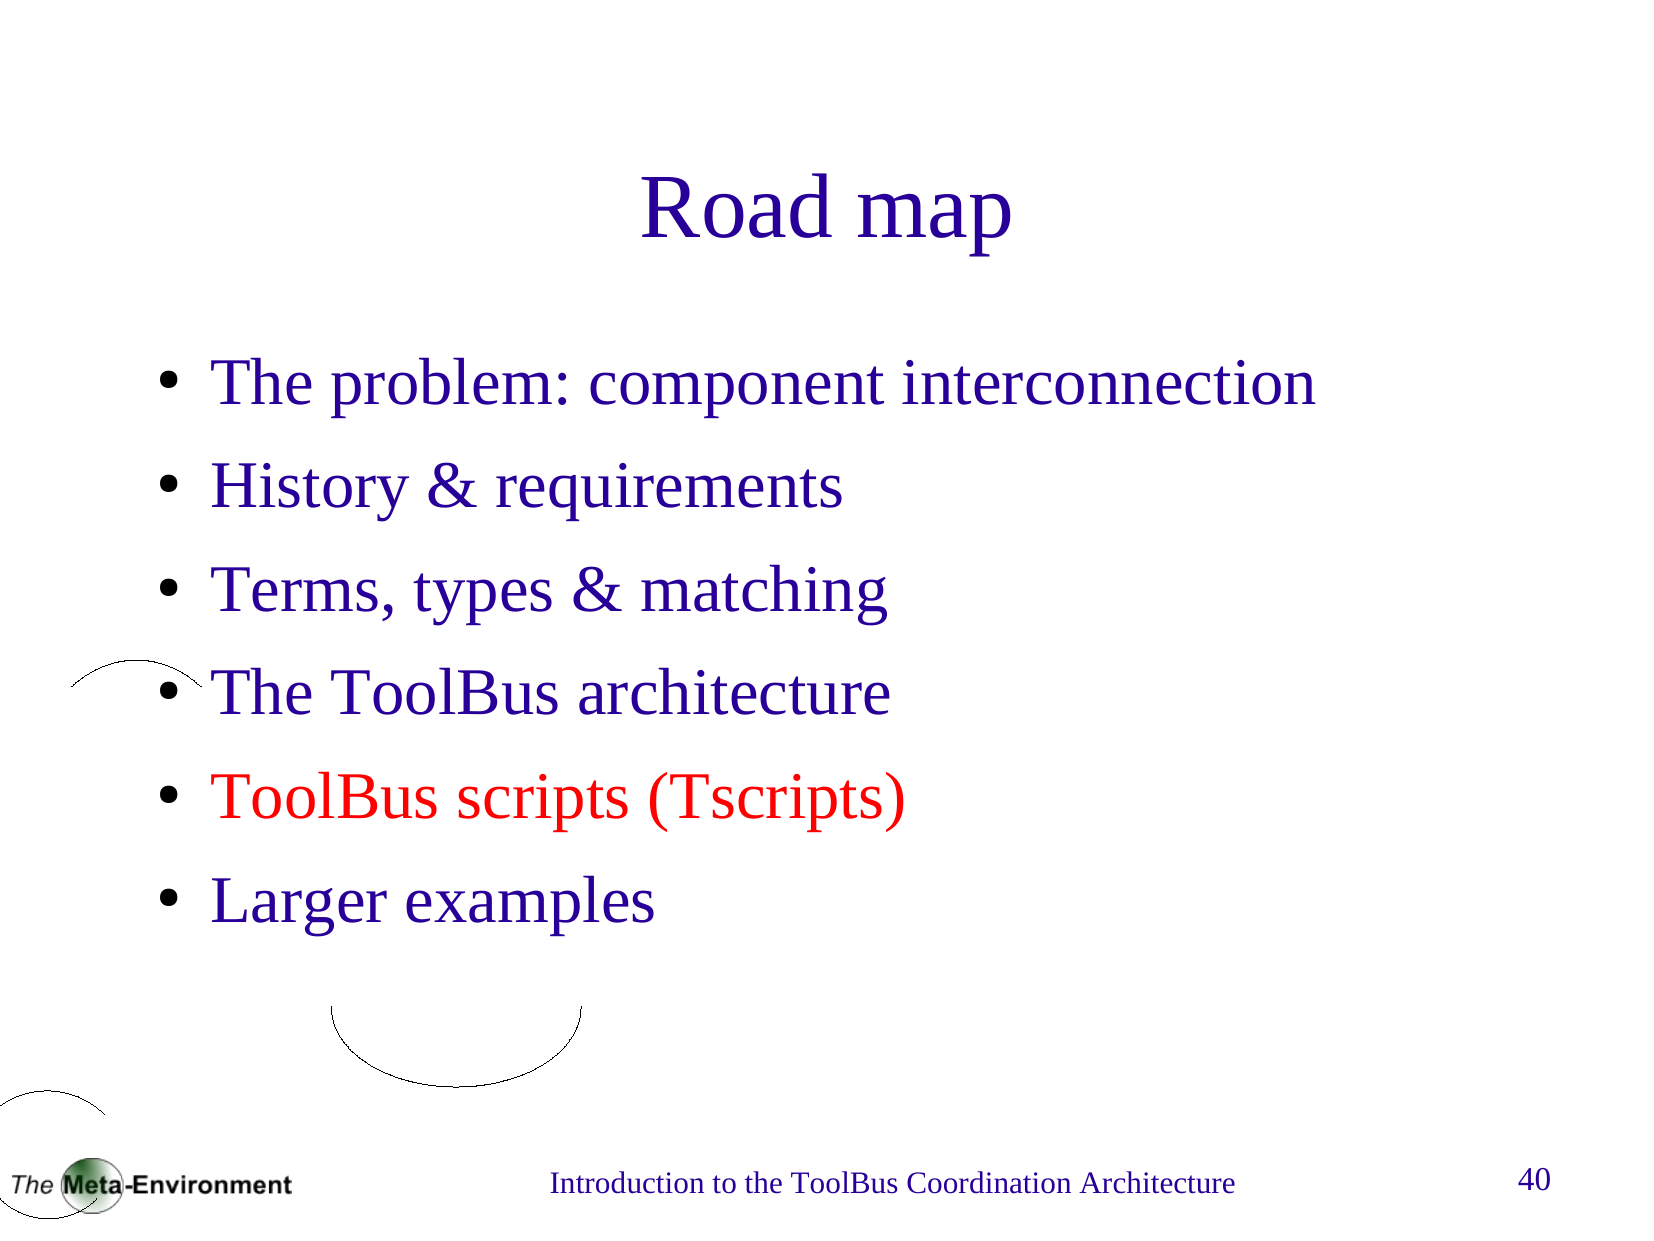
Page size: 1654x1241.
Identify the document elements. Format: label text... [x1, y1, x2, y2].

title Road map [121, 102, 1534, 311]
list The problem: component interconnection History & requirements Terms, types & matching The ToolBus architecture ToolBus scripts (Tscripts) Larger examples [121, 344, 1534, 1127]
picture [12, 1158, 292, 1214]
